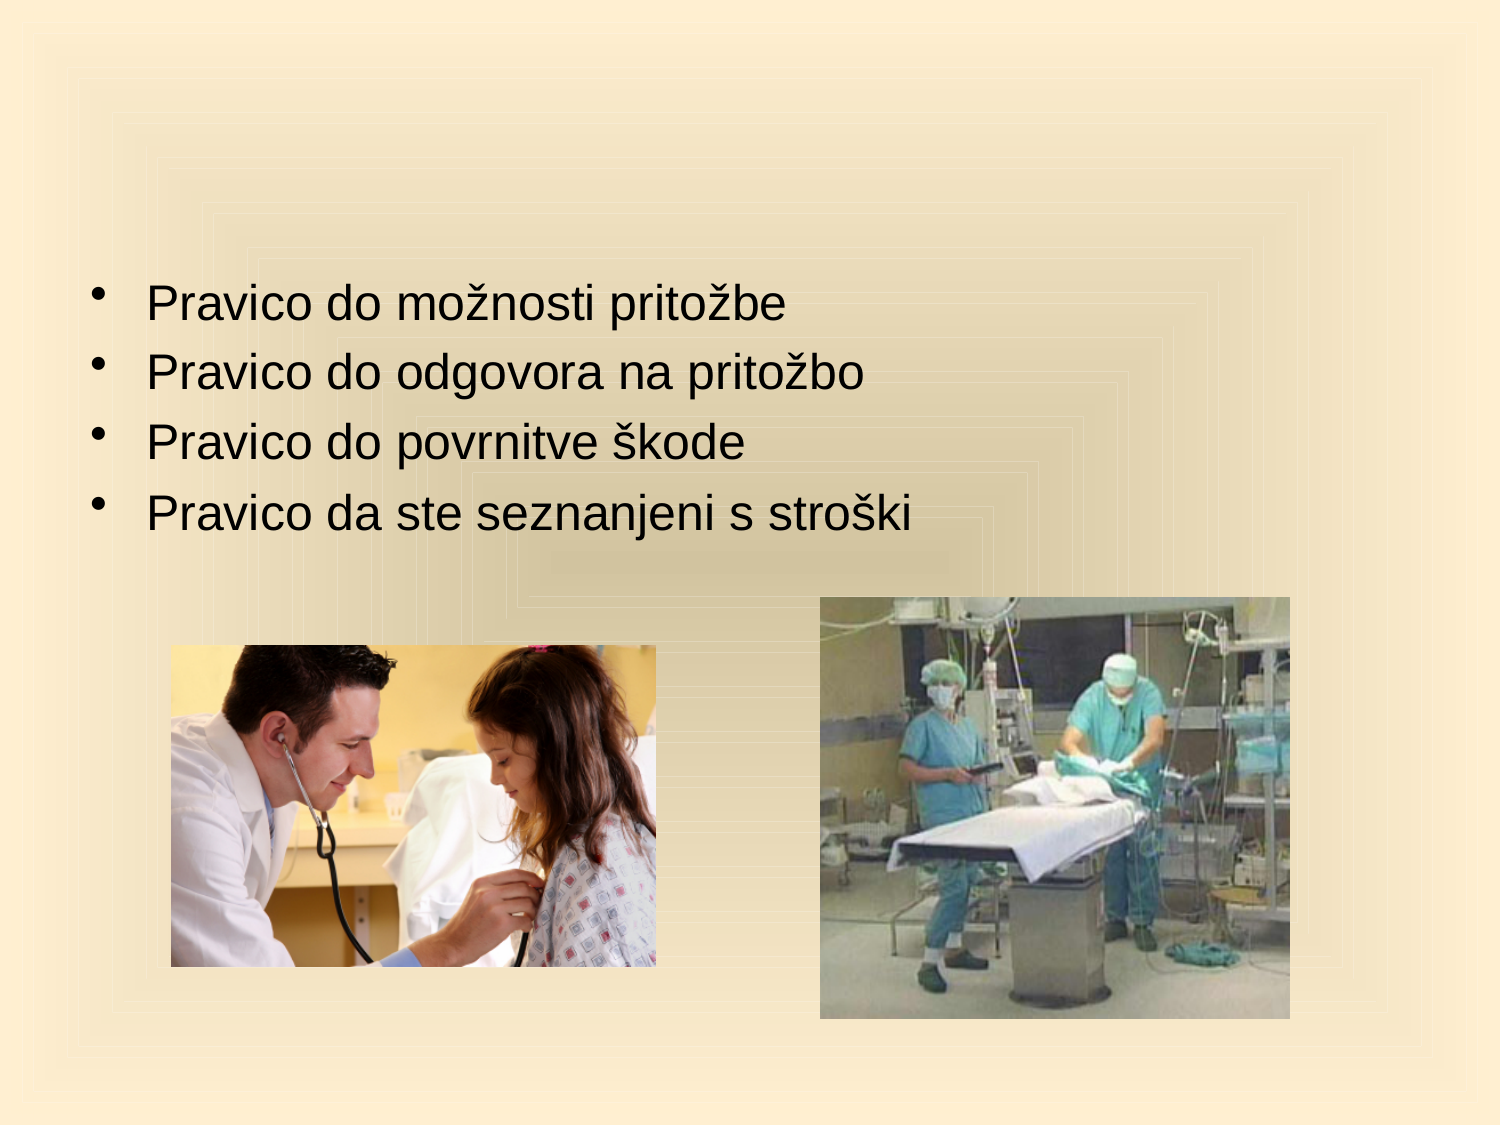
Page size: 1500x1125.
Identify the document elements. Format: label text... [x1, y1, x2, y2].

picture [820, 597, 1290, 1019]
list Pravico do možnosti pritožbe Pravico do odgovora na pritožbo Pravico do povrnitve škode Pravico da ste seznanjeni s stroški [75, 262, 1425, 1005]
picture [171, 645, 656, 967]
